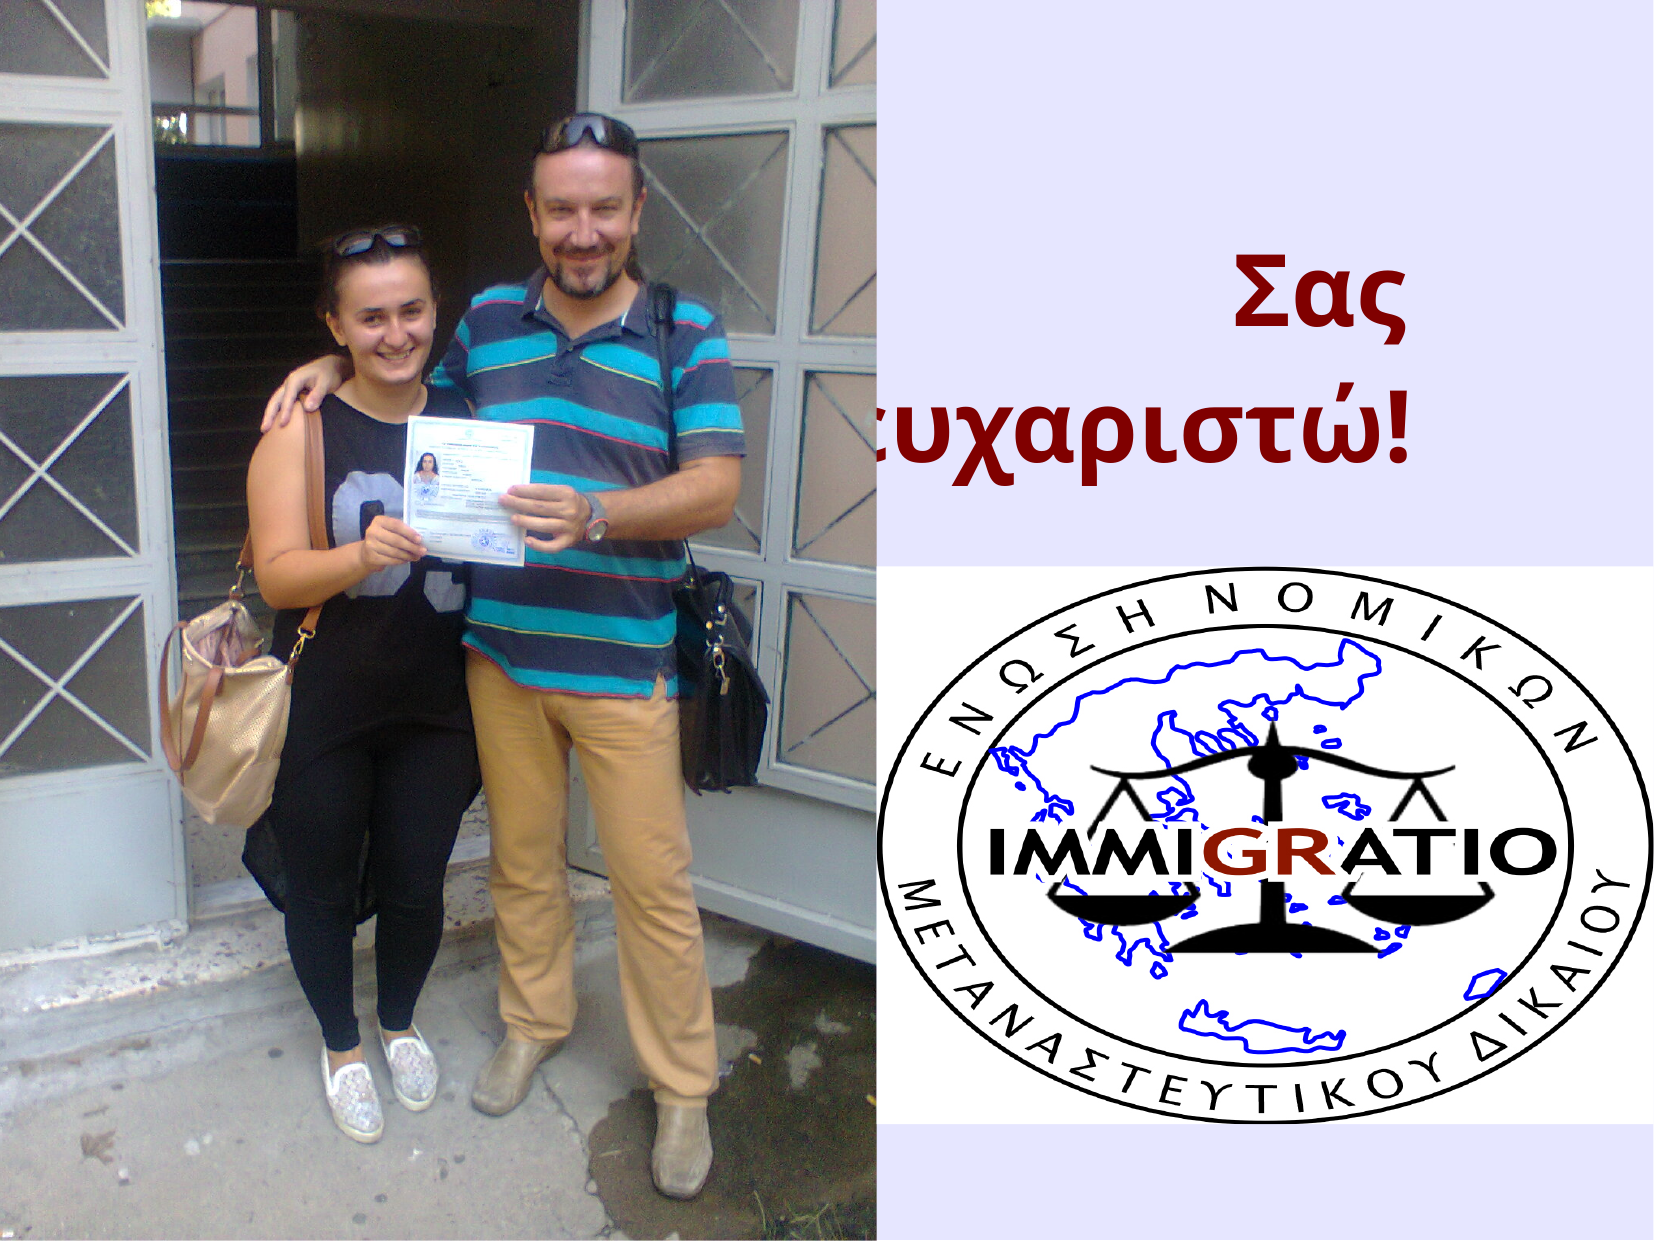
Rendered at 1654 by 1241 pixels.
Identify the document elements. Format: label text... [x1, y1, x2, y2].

text_box [0, 0, 1654, 1241]
text_box Σας ευχαριστώ! [877, 123, 1654, 566]
